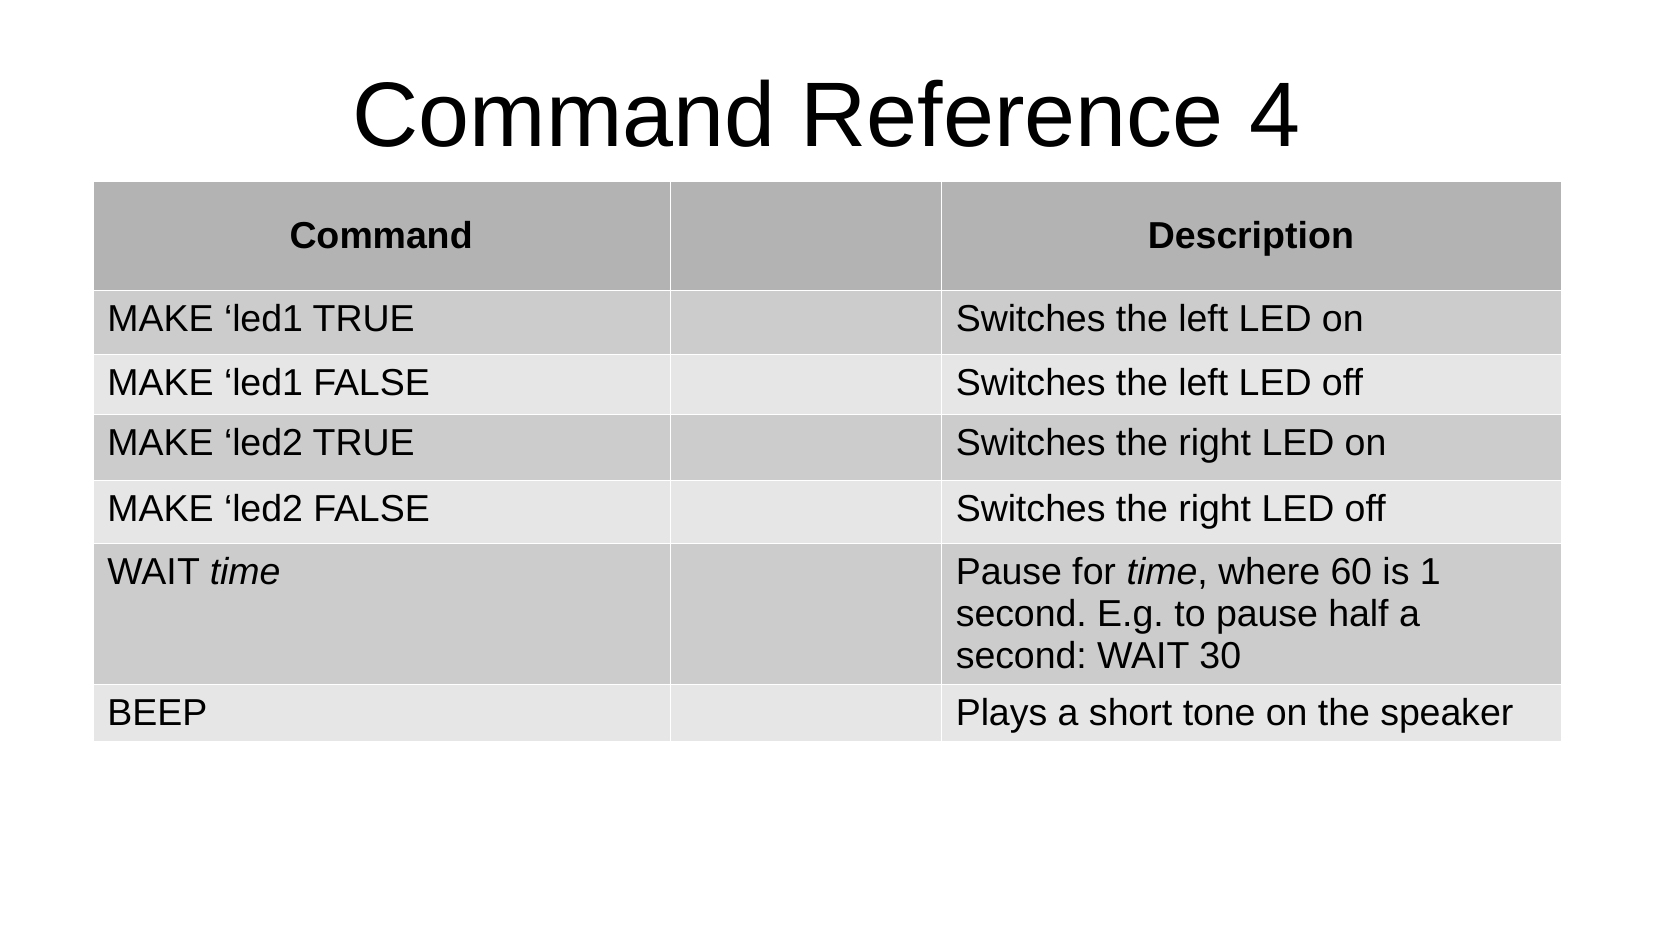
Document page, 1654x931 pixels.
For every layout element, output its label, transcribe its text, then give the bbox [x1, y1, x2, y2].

table_cell BEEP [94, 685, 670, 741]
table_cell WAIT time [94, 544, 670, 684]
table_cell MAKE ‘led1 TRUE [94, 291, 670, 354]
table_cell Plays a short tone on the speaker [942, 685, 1561, 741]
table_cell MAKE ‘led2 FALSE [94, 481, 670, 543]
table_cell Pause for time, where 60 is 1 second. E.g. to pause half a second: WAIT 30 [942, 544, 1561, 684]
table_cell MAKE ‘led2 TRUE [94, 415, 670, 480]
table_cell [671, 481, 941, 543]
table_cell Switches the left LED on [942, 291, 1561, 354]
table_cell [671, 685, 941, 741]
table_cell Switches the right LED off [942, 481, 1561, 543]
table_cell [671, 291, 941, 354]
table_header [671, 182, 941, 290]
table_cell [671, 544, 941, 684]
table_cell [671, 415, 941, 480]
table_header Description [942, 182, 1561, 290]
table_cell Switches the left LED off [942, 355, 1561, 414]
title Command Reference 4 [82, 37, 1571, 193]
table_header Command [94, 182, 670, 290]
table_cell [671, 355, 941, 414]
table_cell MAKE ‘led1 FALSE [94, 355, 670, 414]
table_cell Switches the right LED on [942, 415, 1561, 480]
